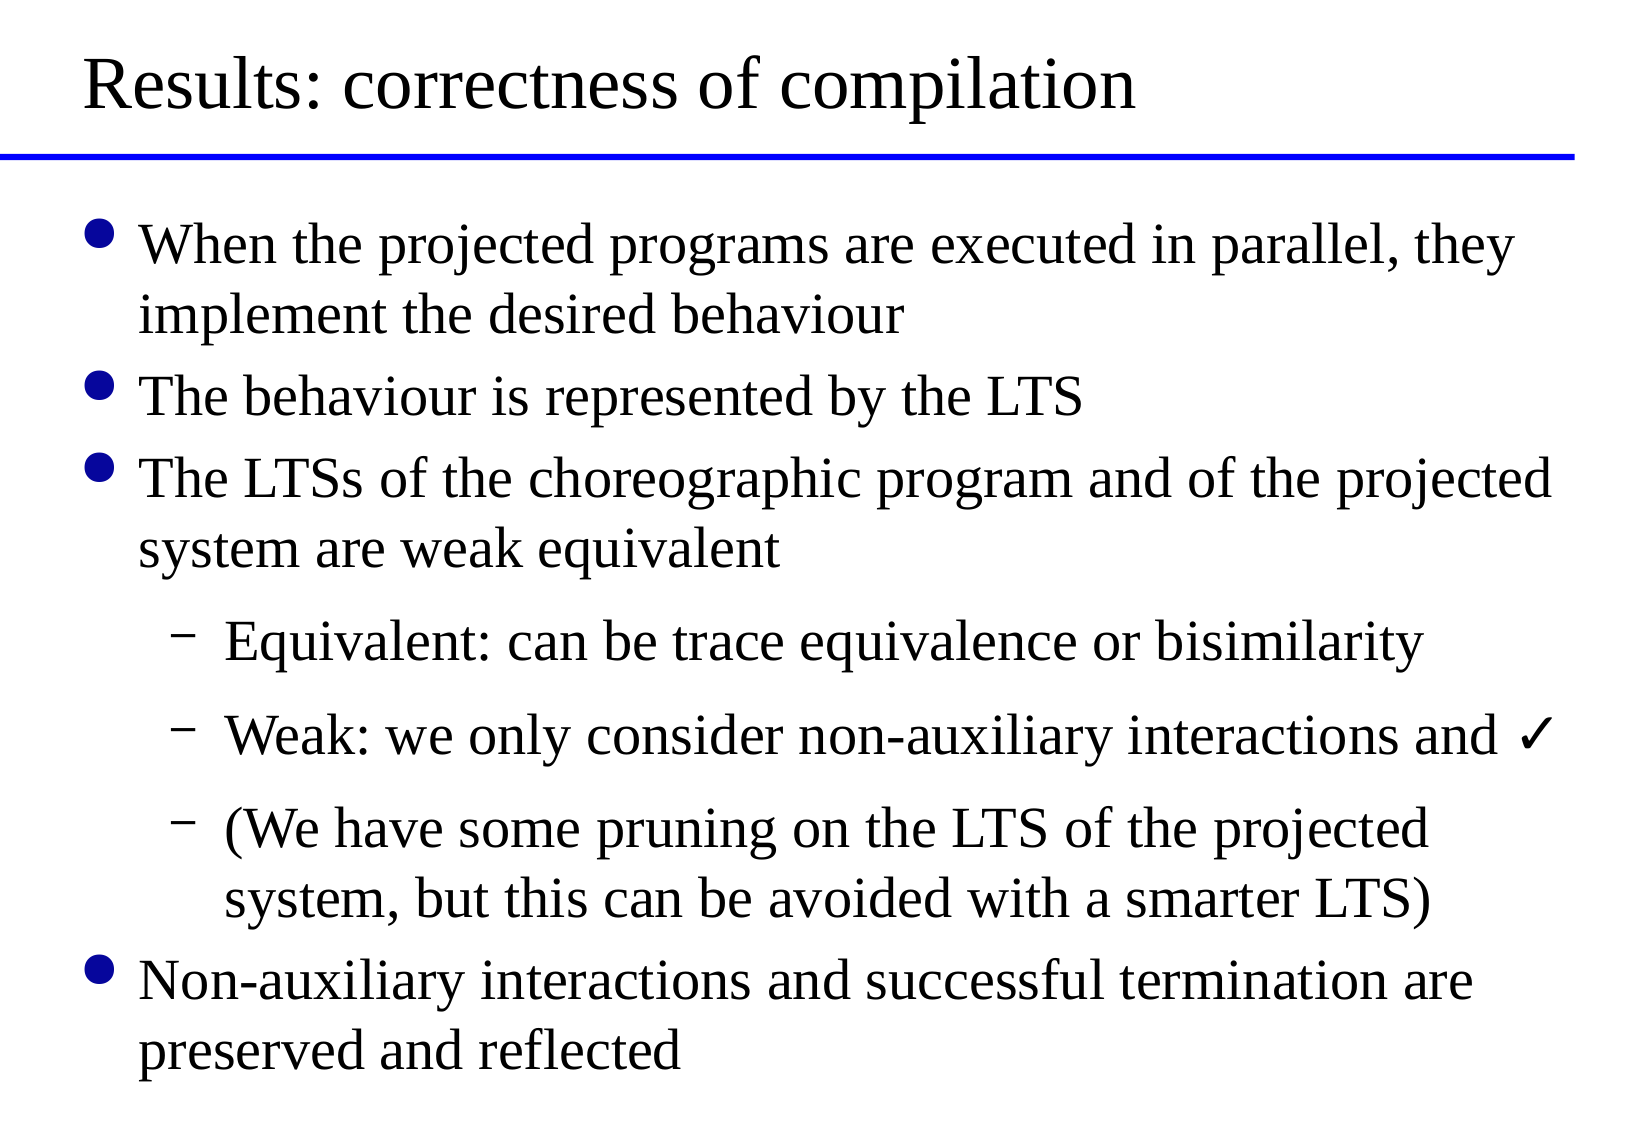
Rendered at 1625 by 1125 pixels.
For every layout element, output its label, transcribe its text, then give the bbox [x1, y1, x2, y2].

list When the projected programs are executed in parallel, they implement the desired behaviour The behaviour is represented by the LTS The LTSs of the choreographic program and of the projected system are weak equivalent Equivalent: can be trace equivalence or bisimilarity Weak: we only consider non-auxiliary interactions and ✓ (We have some pruning on the LTS of the projected system, but this can be avoided with a smarter LTS) Non-auxiliary interactions and successful termination are preserved and reflected [67, 198, 1595, 1061]
title Results: correctness of compilation [67, 27, 1544, 131]
